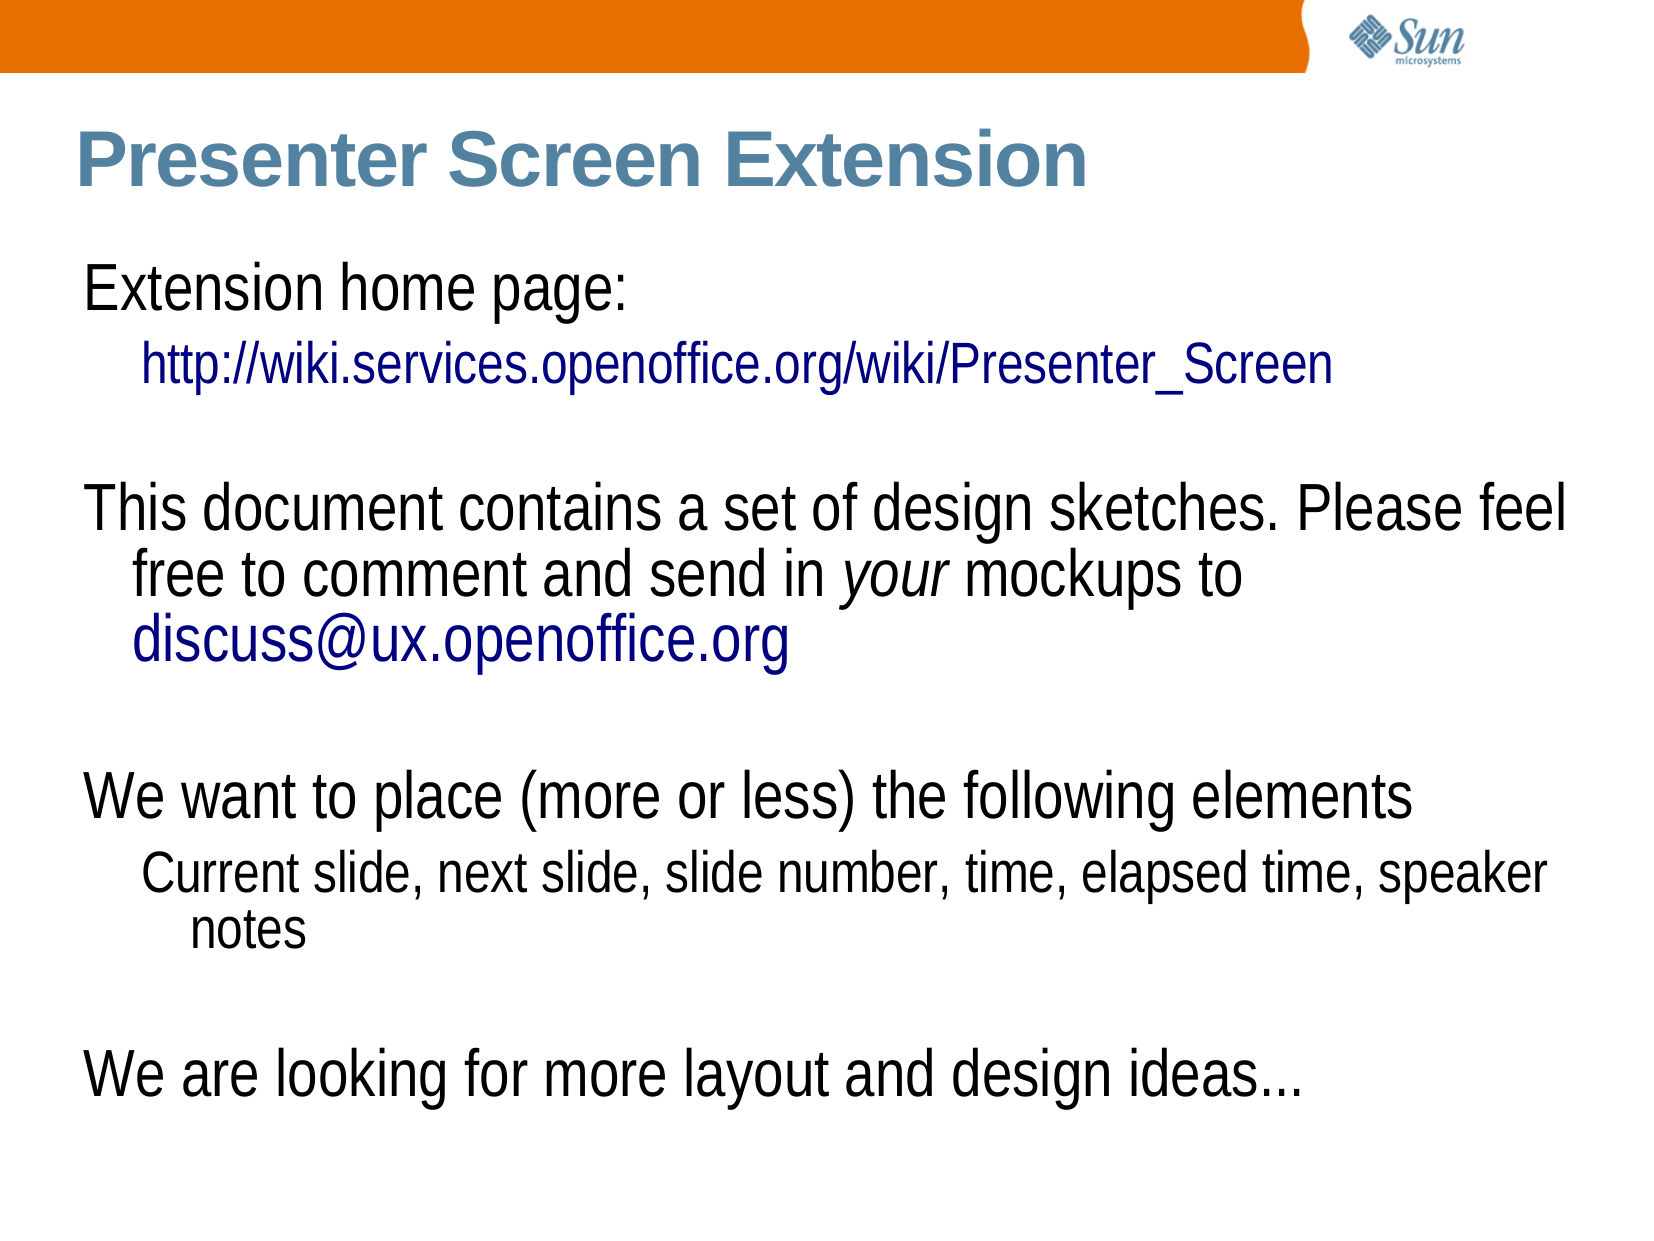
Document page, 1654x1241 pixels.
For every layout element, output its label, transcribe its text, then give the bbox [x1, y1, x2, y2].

picture [0, 0, 1500, 73]
title Presenter Screen Extension [75, 123, 1437, 227]
list Extension home page: http://wiki.services.openoffice.org/wiki/Presenter_Screen This document contains a set of design sketches. Please feel free to comment and send in your mockups to discuss@ux.openoffice.org We want to place (more or less) the following elements Current slide, next slide, slide number, time, elapsed time, speaker notes We are looking for more layout and design ideas... [64, 258, 1595, 1111]
